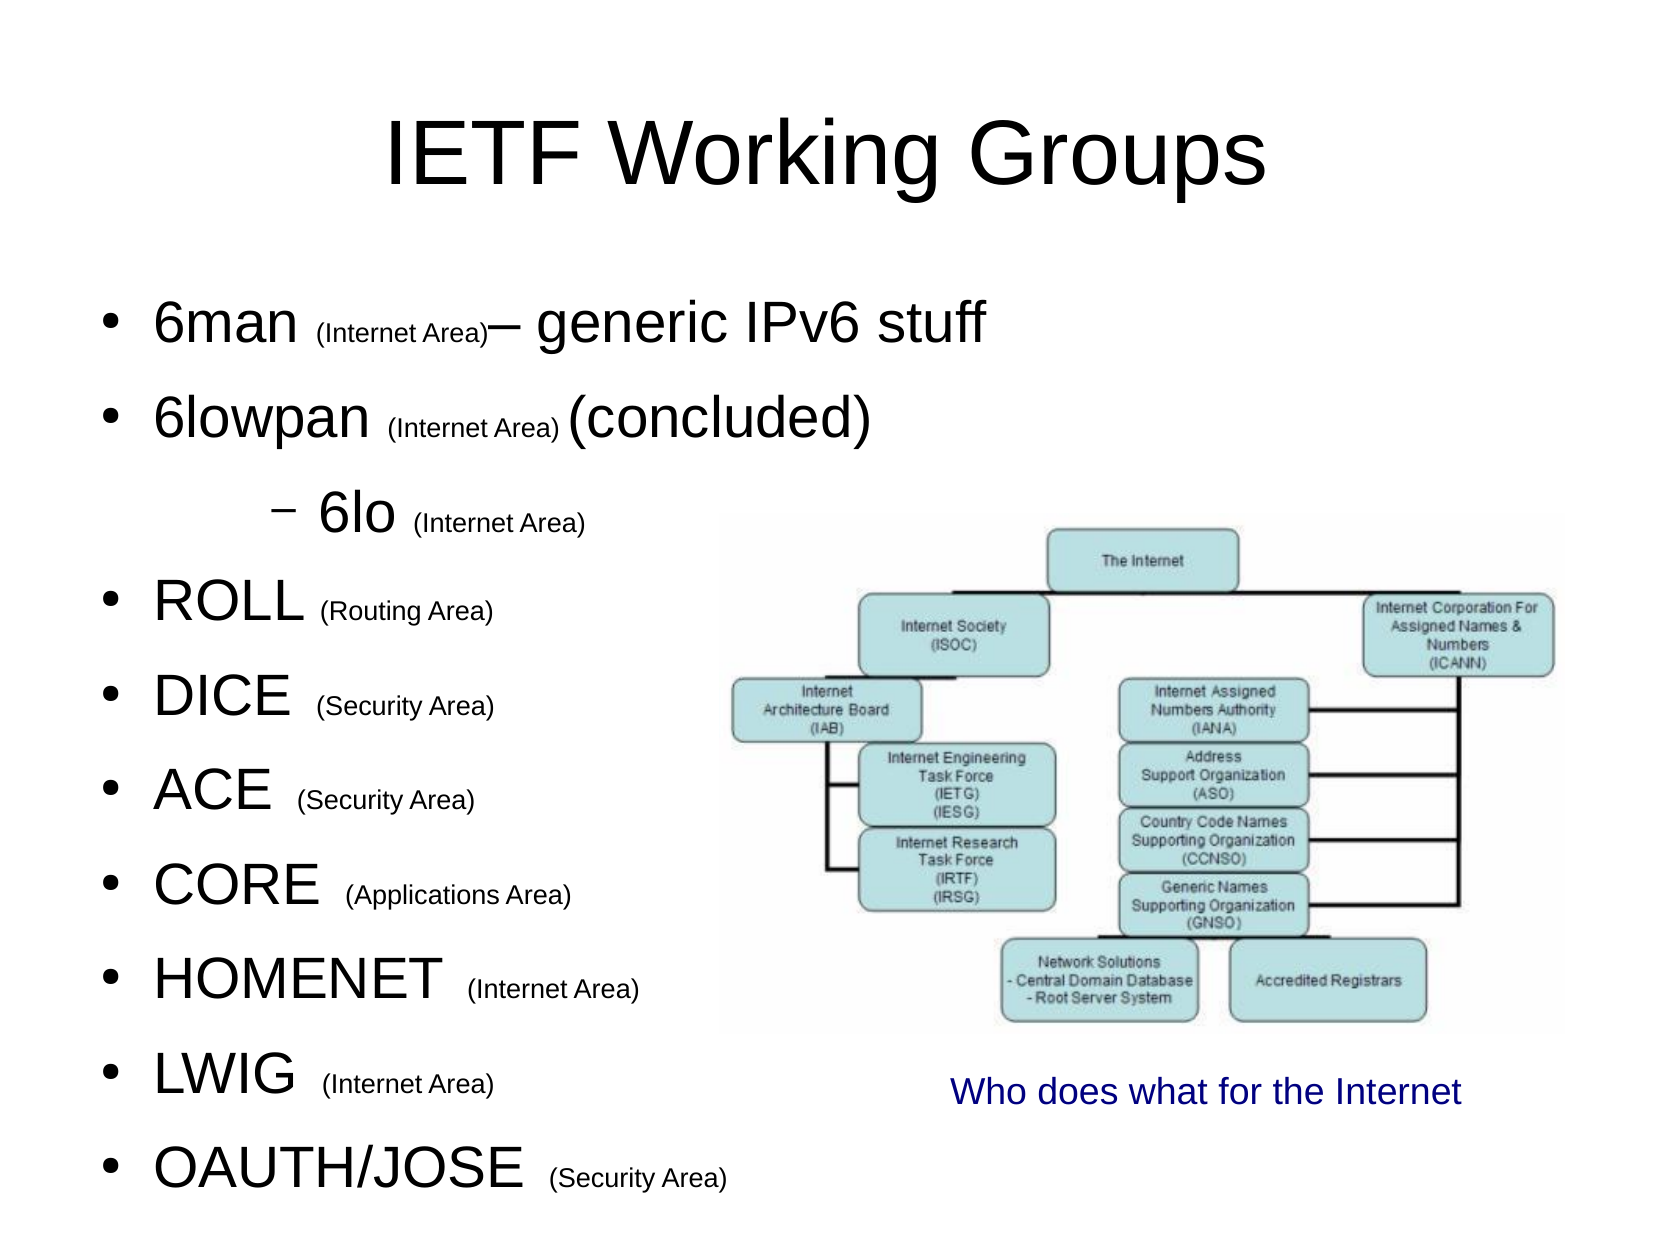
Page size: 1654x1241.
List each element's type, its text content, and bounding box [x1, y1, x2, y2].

picture [719, 513, 1565, 1034]
text_box Who does what for the Internet [935, 1062, 1477, 1120]
list 6man (Internet Area)– generic IPv6 stuff 6lowpan (Internet Area) (concluded) 6lo (Internet Area) ROLL (Routing Area) DICE (Security Area) ACE (Security Area) CORE (Applications Area) HOMENET (Internet Area) LWIG (Internet Area) OAUTH/JOSE (Security Area) [82, 290, 1571, 1241]
title IETF Working Groups [82, 49, 1571, 257]
